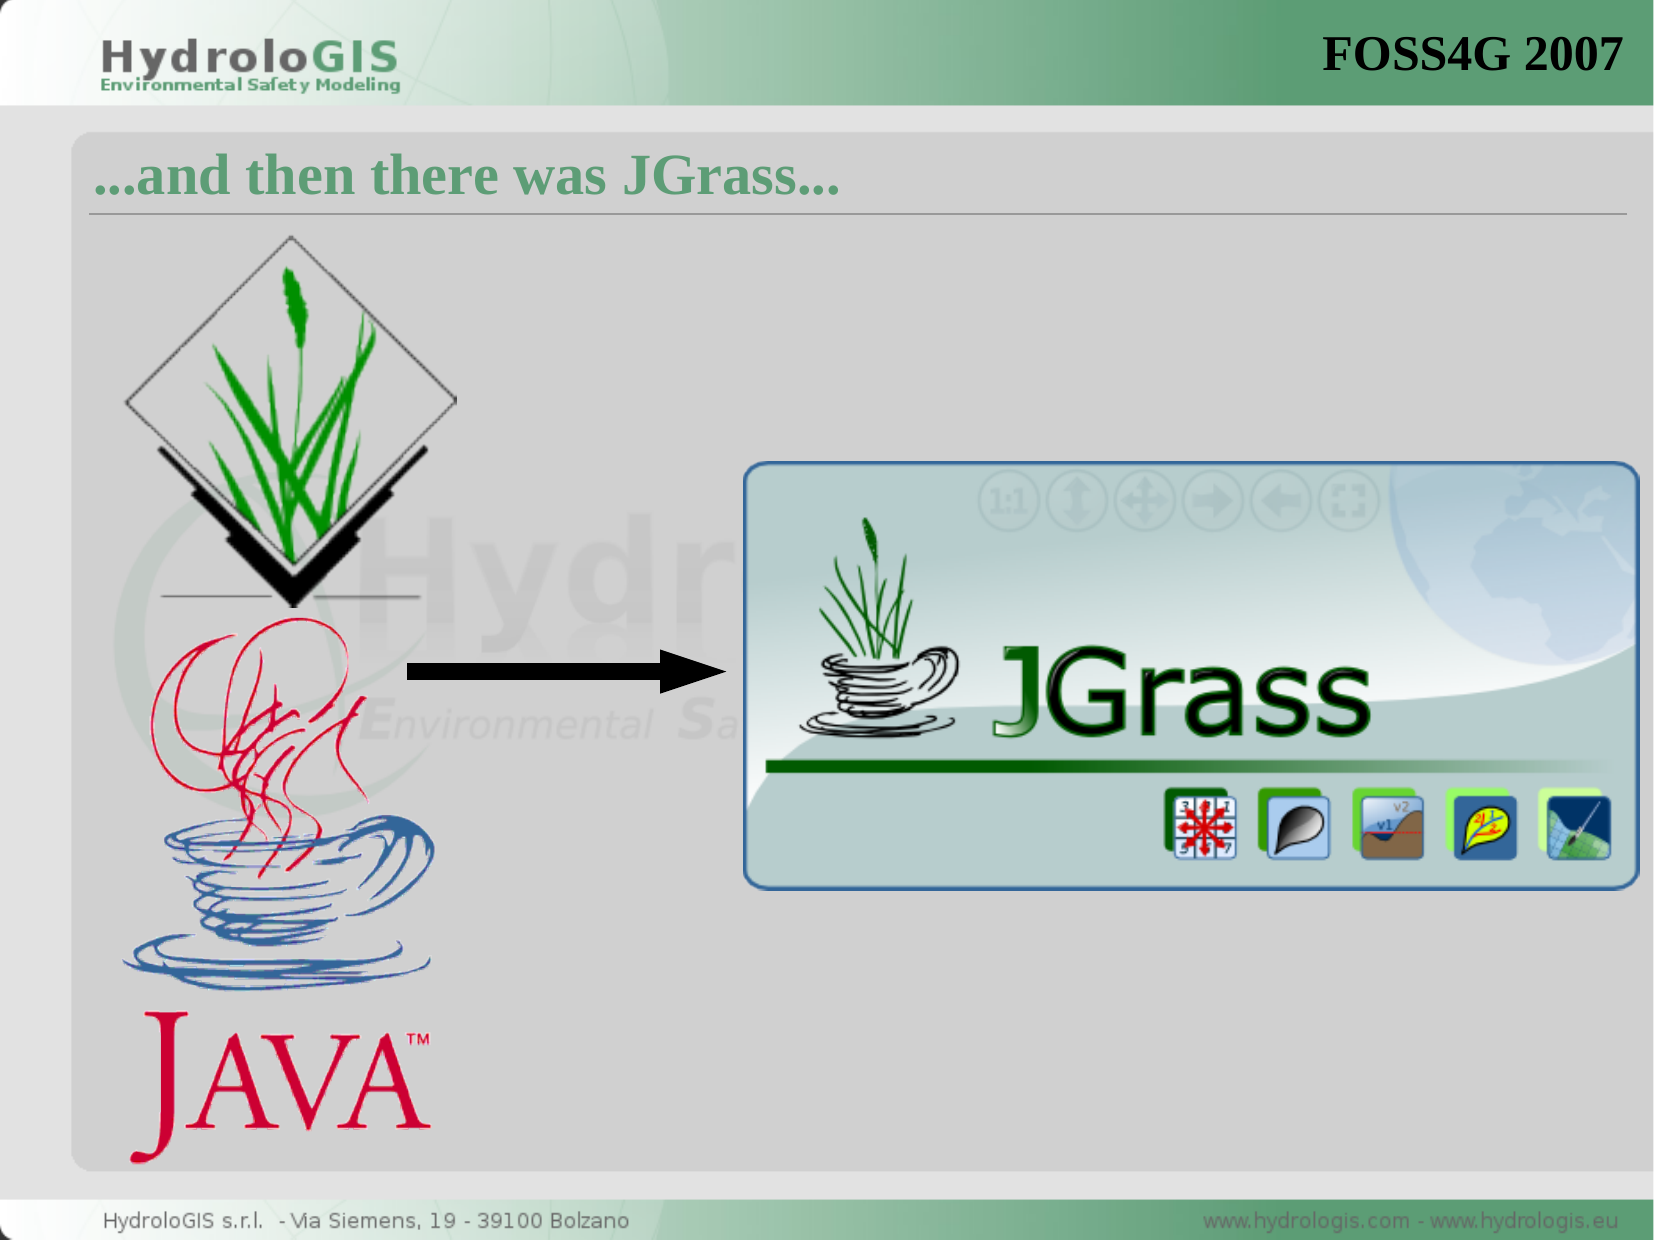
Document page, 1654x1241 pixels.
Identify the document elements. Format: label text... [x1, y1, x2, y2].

title ...and then there was JGrass... [93, 135, 1600, 215]
picture [0, 0, 1654, 1240]
